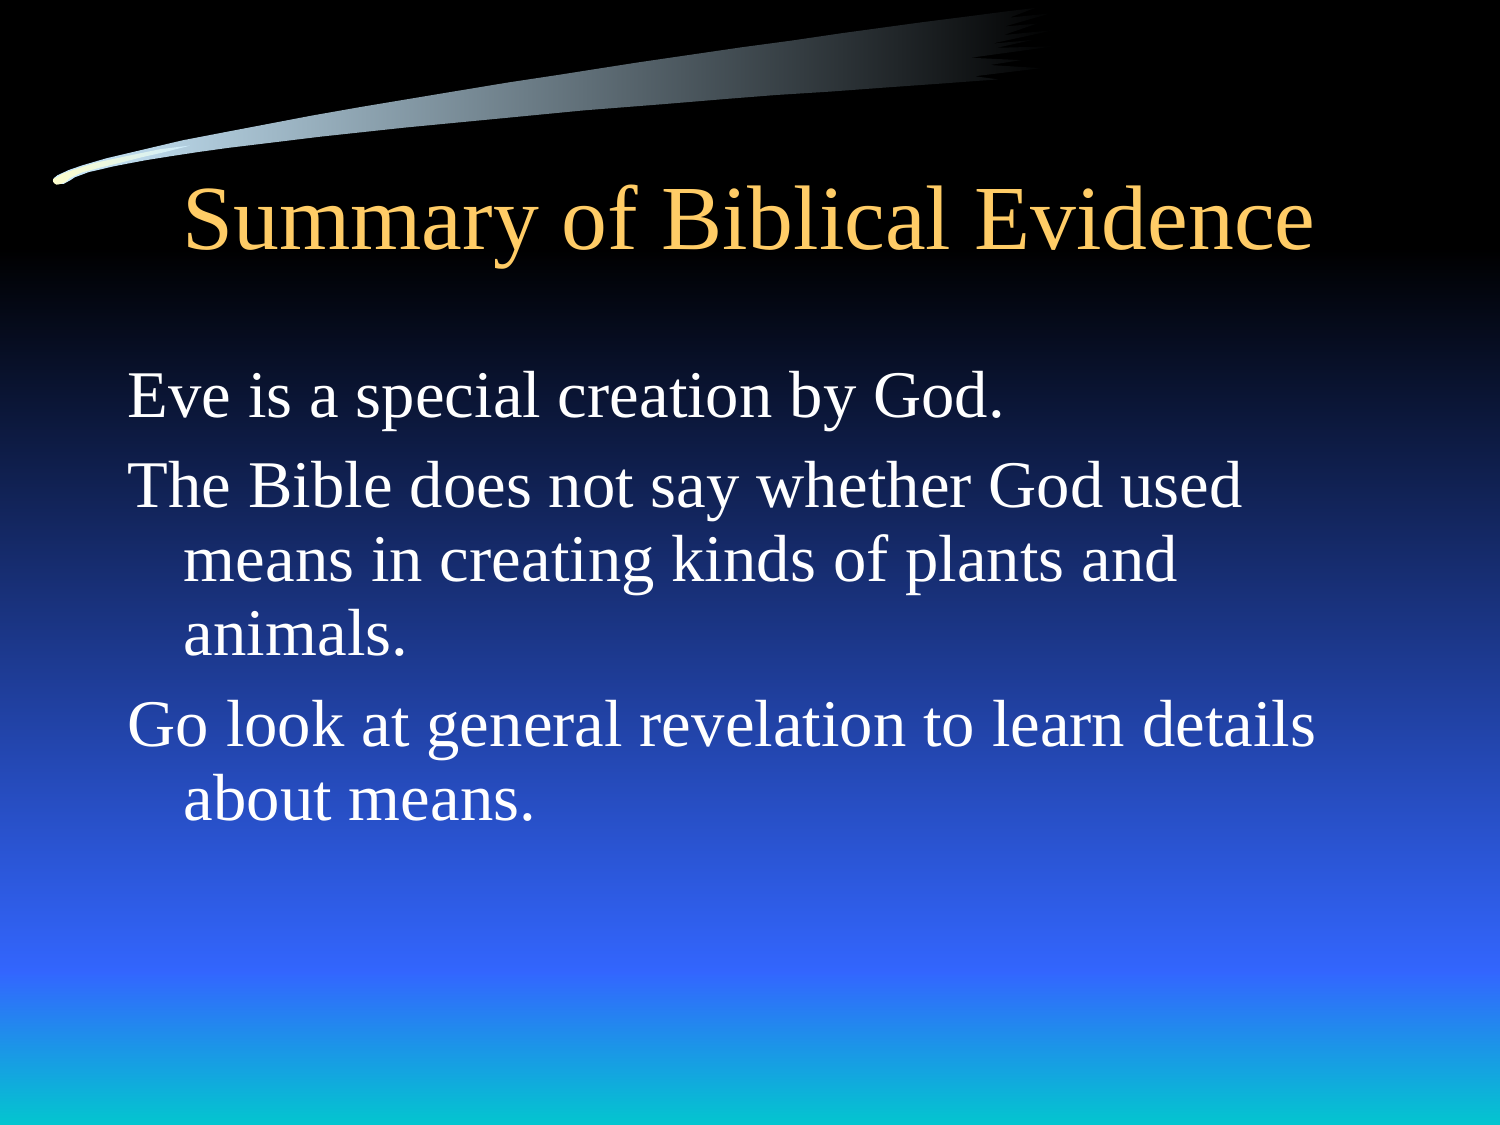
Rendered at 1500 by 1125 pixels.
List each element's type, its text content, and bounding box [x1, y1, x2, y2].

list Eve is a special creation by God. The Bible does not say whether God used means in creating kinds of plants and animals. Go look at general revelation to learn details about means. [112, 350, 1388, 1026]
title Summary of Biblical Evidence [112, 124, 1388, 313]
